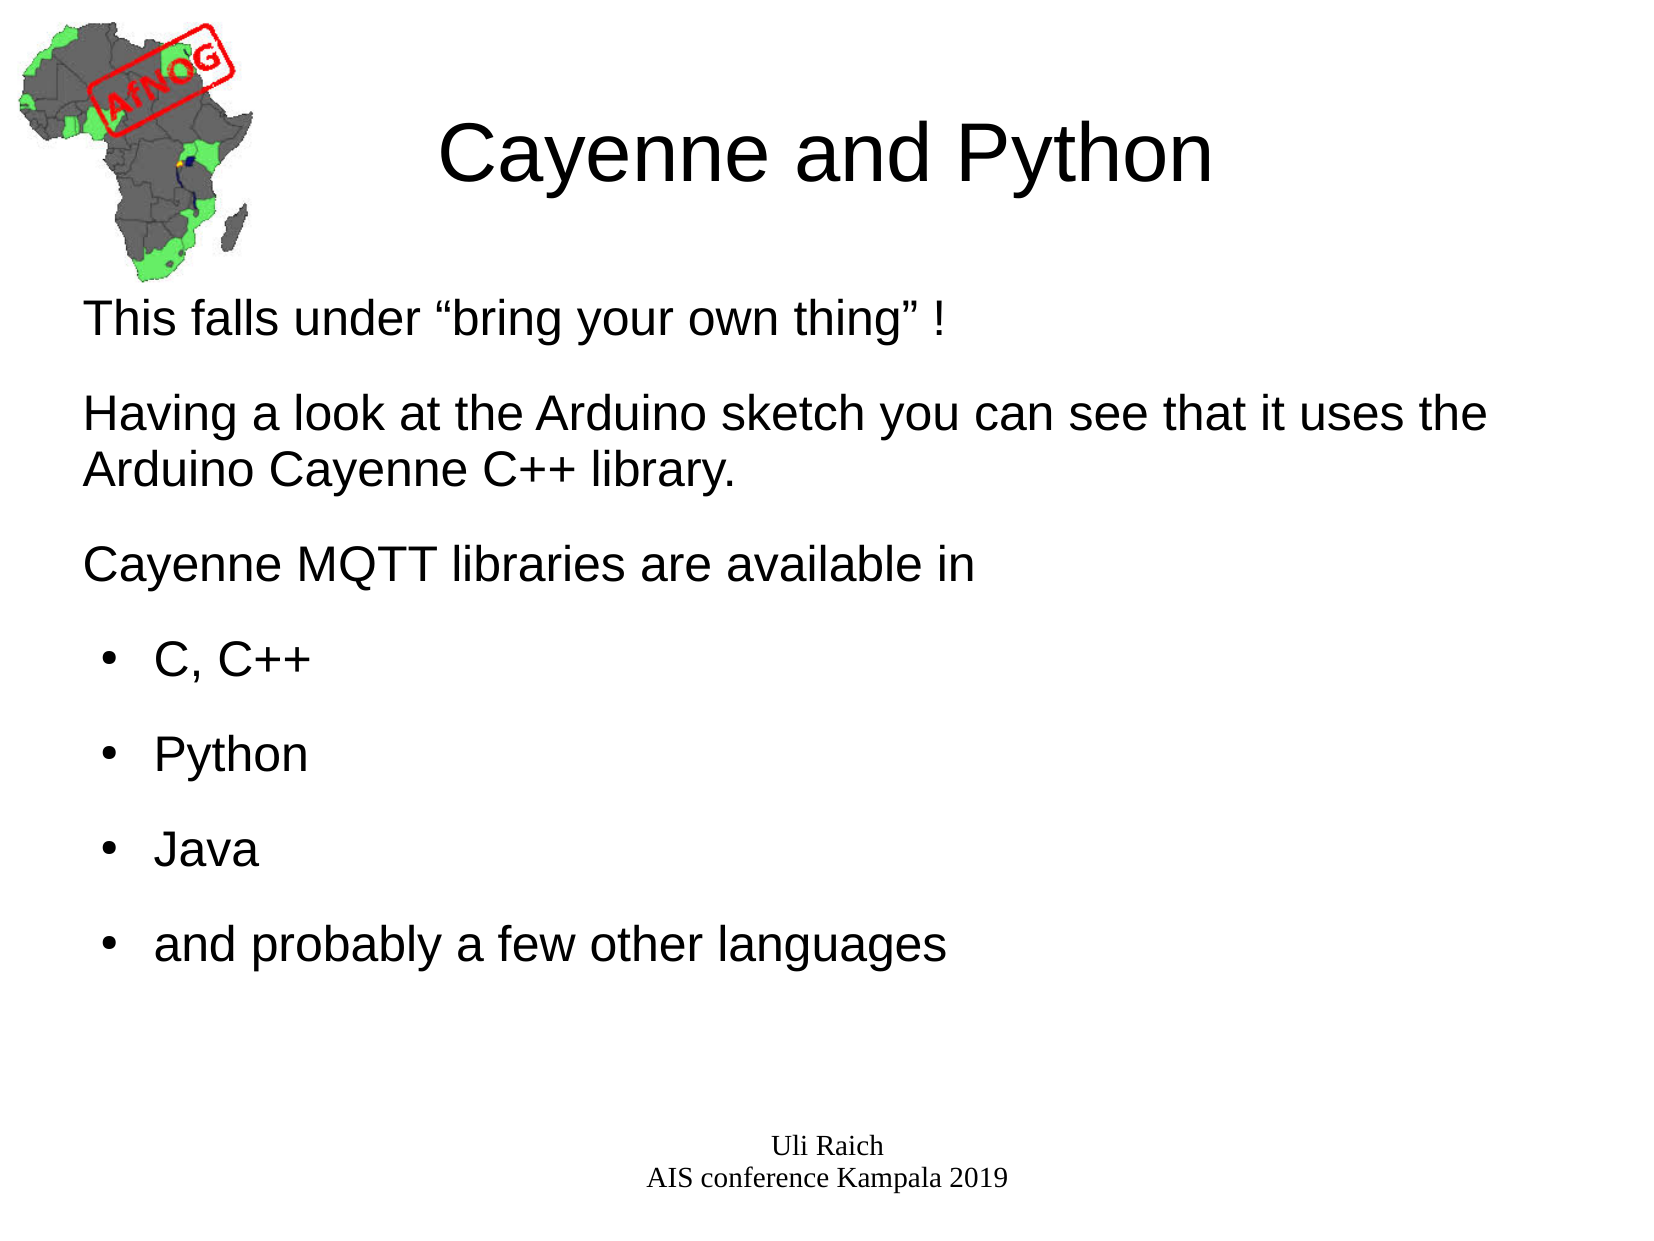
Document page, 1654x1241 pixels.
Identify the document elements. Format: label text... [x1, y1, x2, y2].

title Cayenne and Python [82, 49, 1571, 257]
picture [9, 0, 259, 291]
list This falls under “bring your own thing” ! Having a look at the Arduino sketch you can see that it uses the Arduino Cayenne C++ library. Cayenne MQTT libraries are available in C, C++ Python Java and probably a few other languages [82, 290, 1571, 1010]
